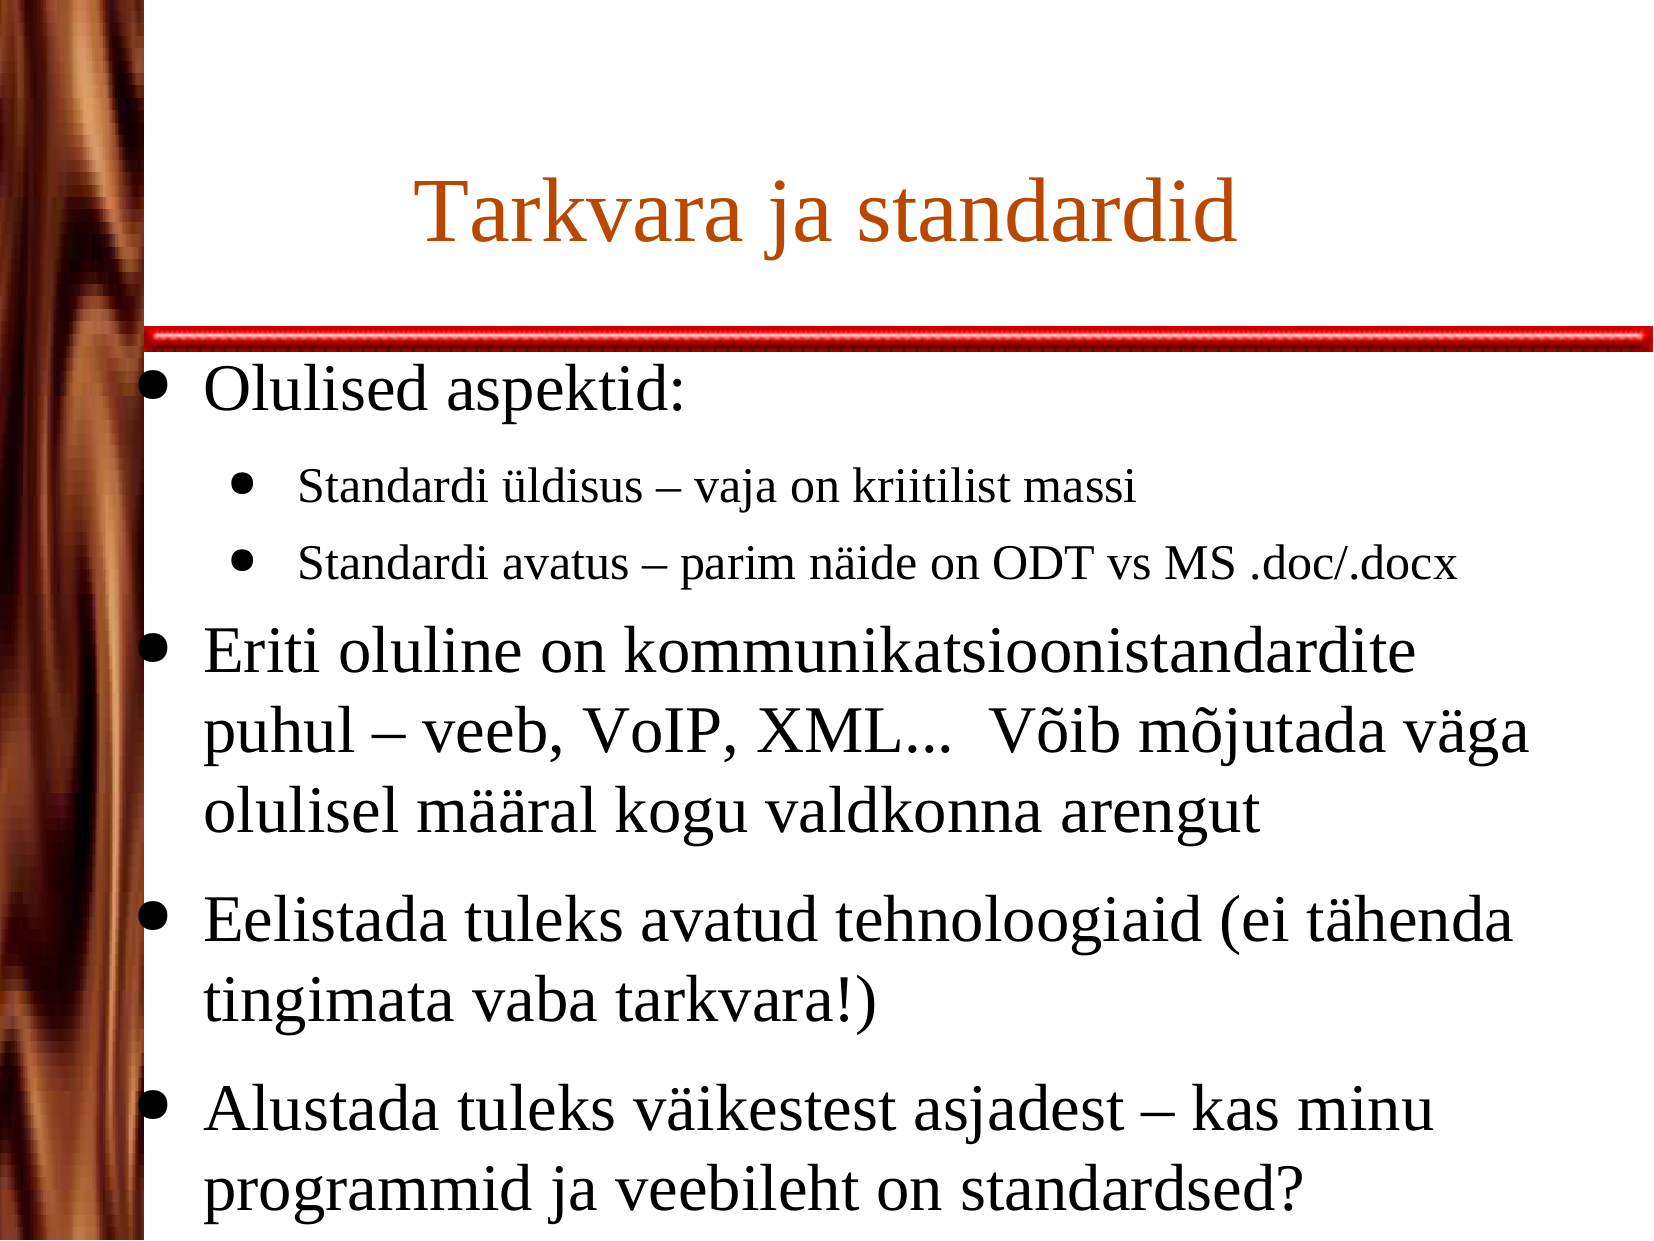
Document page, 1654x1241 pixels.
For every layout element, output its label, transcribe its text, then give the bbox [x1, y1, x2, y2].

title Tarkvara ja standardid [121, 100, 1533, 312]
picture [0, 0, 1653, 1240]
list Olulised aspektid: Standardi üldisus – vaja on kriitilist massi Standardi avatus – parim näide on ODT vs MS .doc/.docx Eriti oluline on kommunikatsioonistandardite puhul – veeb, VoIP, XML... Võib mõjutada väga olulisel määral kogu valdkonna arengut Eelistada tuleks avatud tehnoloogiaid (ei tähenda tingimata vaba tarkvara!) Alustada tuleks väikestest asjadest – kas minu programmid ja veebileht on standardsed? [121, 344, 1533, 1220]
